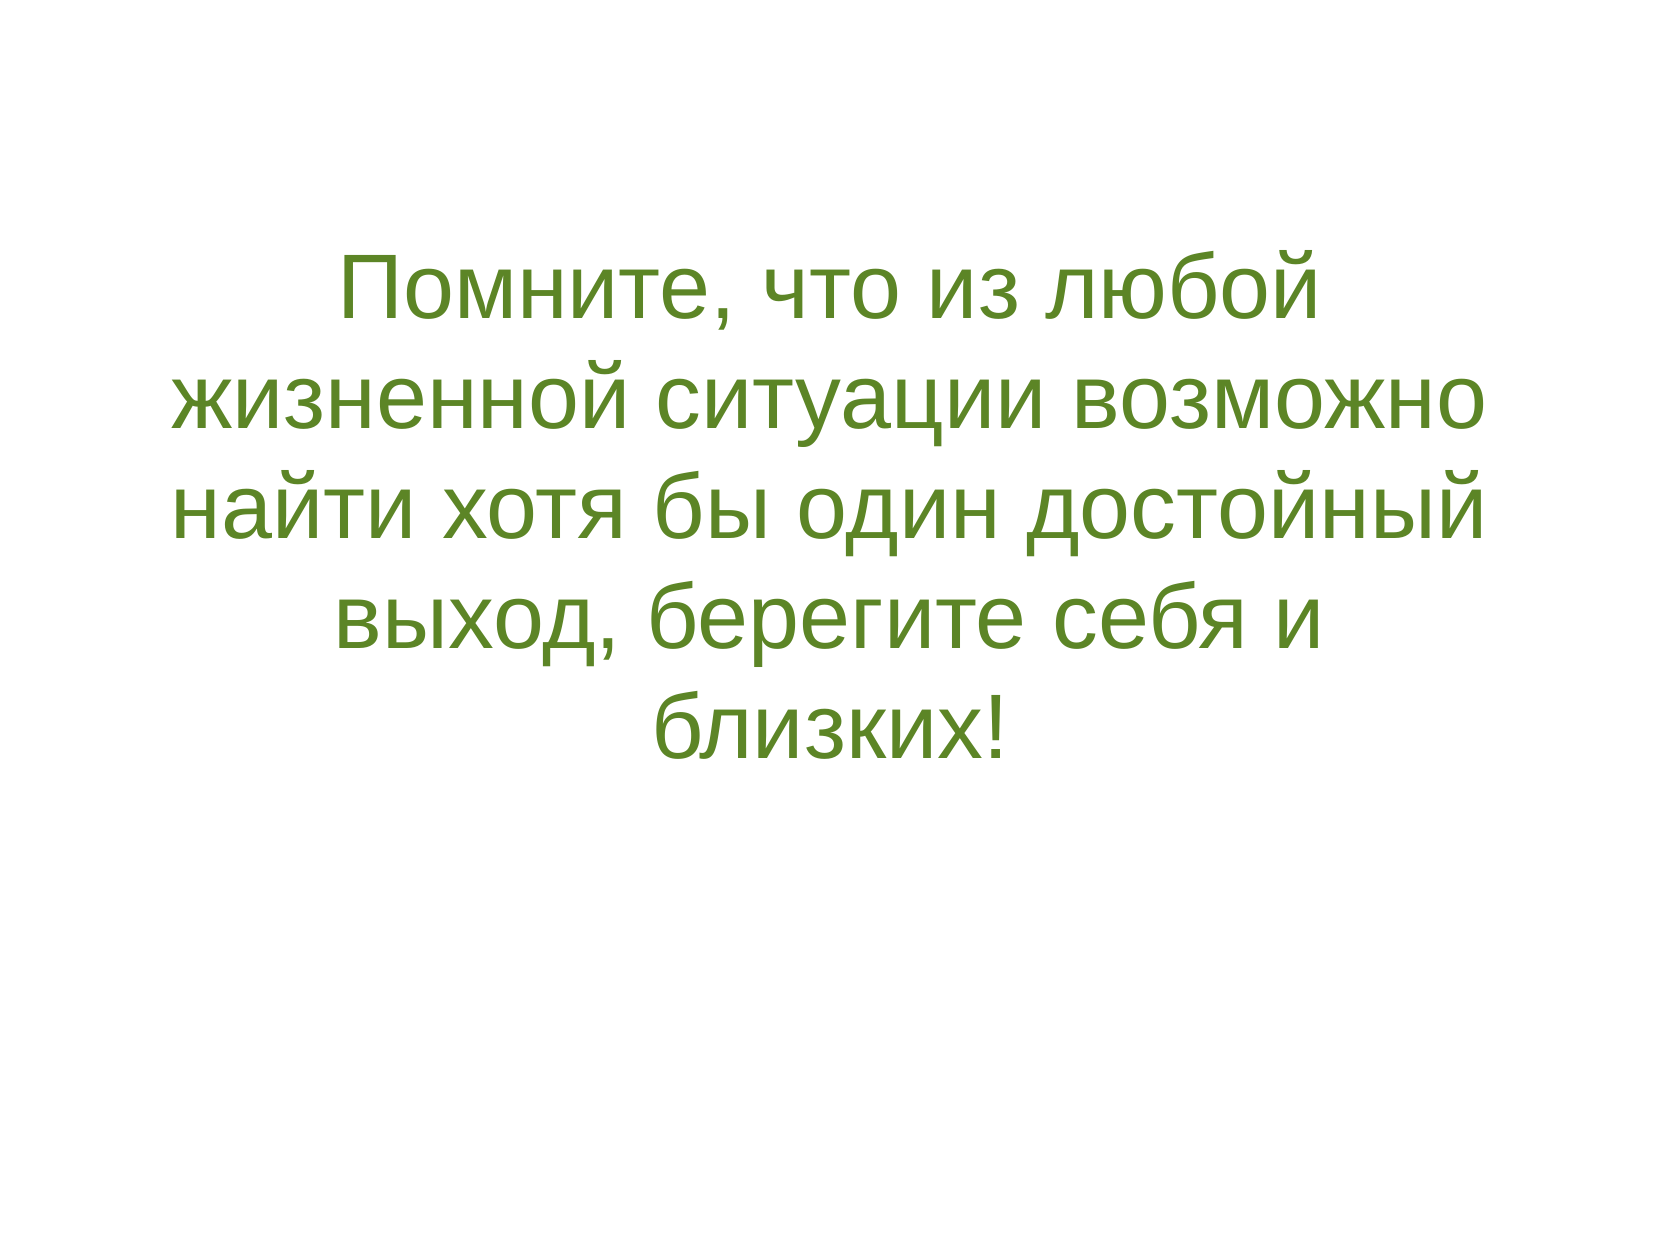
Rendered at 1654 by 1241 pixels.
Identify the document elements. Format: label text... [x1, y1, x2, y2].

title Помните, что из любой жизненной ситуации возможно найти хотя бы один достойный выход, берегите себя и близких! [130, 158, 1531, 847]
